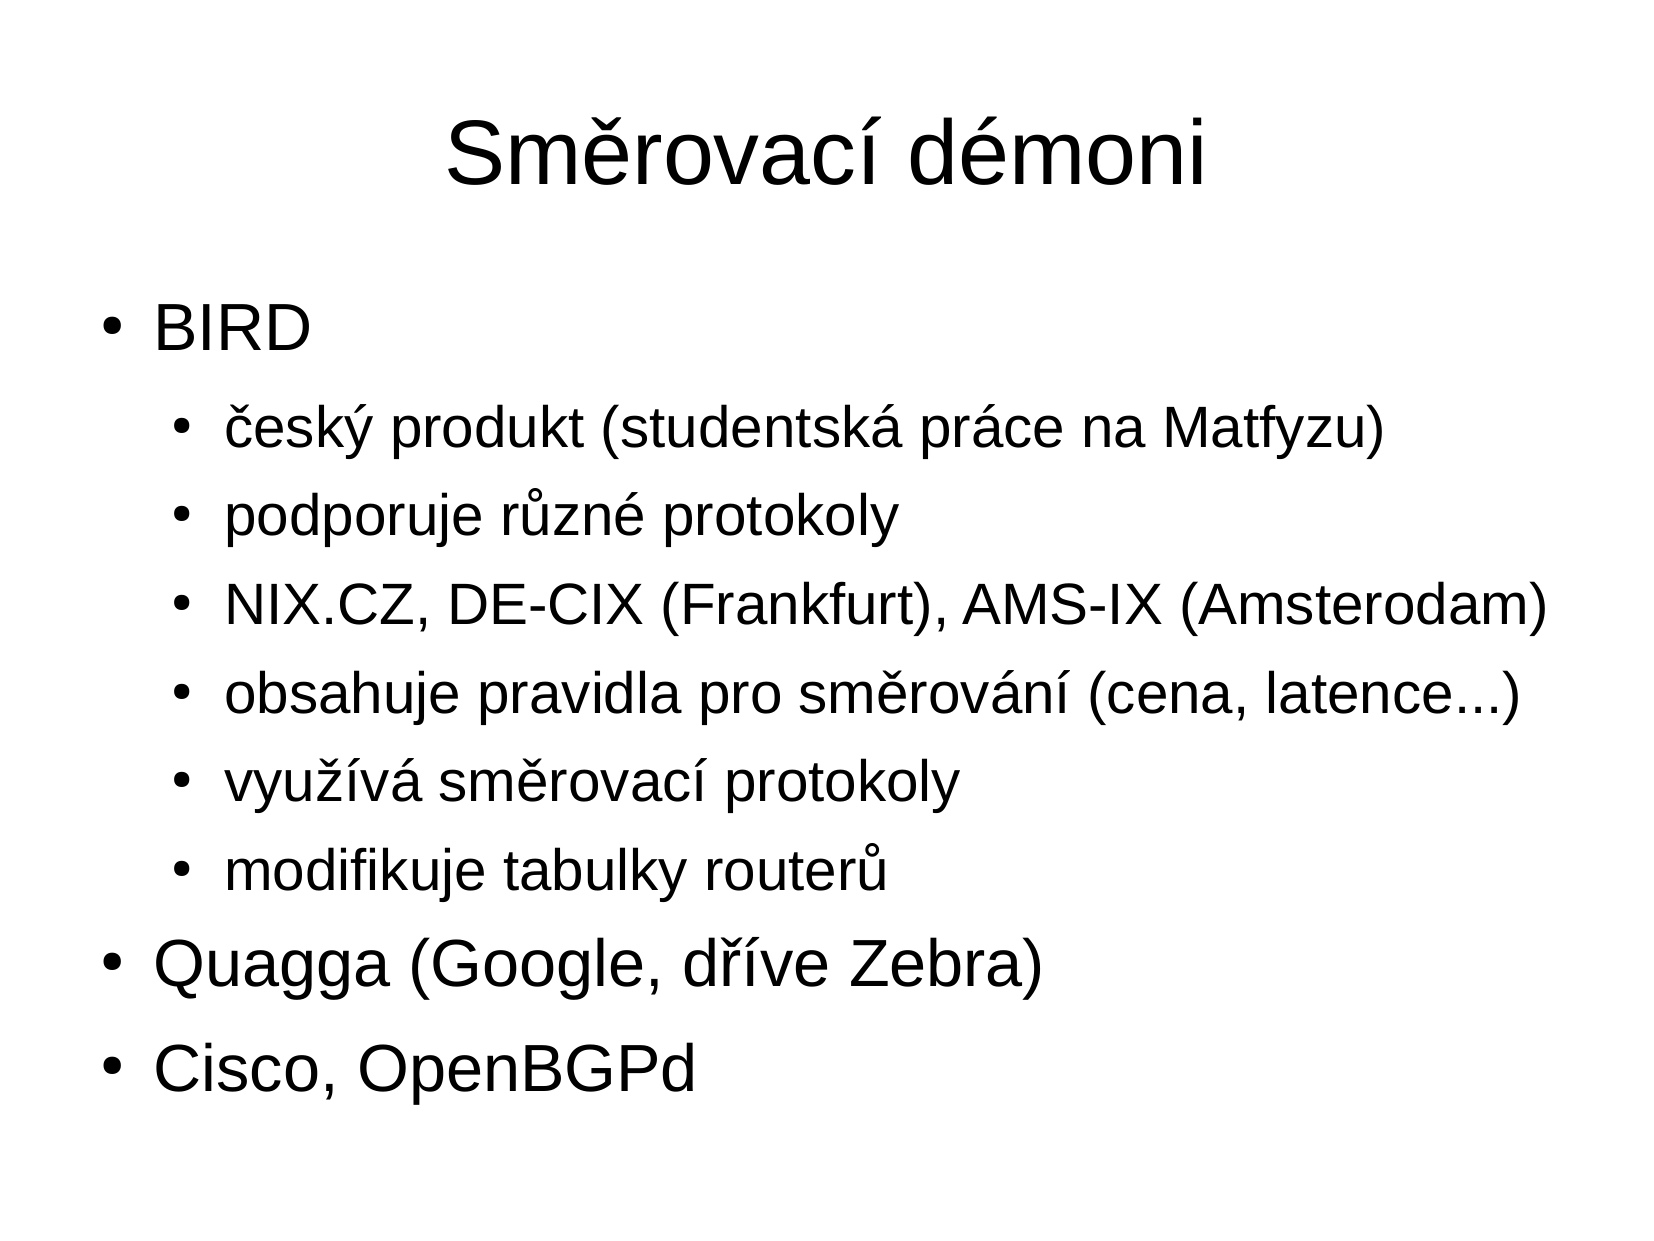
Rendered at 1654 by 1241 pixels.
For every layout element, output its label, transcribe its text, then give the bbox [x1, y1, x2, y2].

list BIRD český produkt (studentská práce na Matfyzu) podporuje různé protokoly NIX.CZ, DE-CIX (Frankfurt), AMS-IX (Amsterodam) obsahuje pravidla pro směrování (cena, latence...) využívá směrovací protokoly modifikuje tabulky routerů Quagga (Google, dříve Zebra) Cisco, OpenBGPd [82, 290, 1571, 1125]
title Směrovací démoni [82, 49, 1571, 257]
